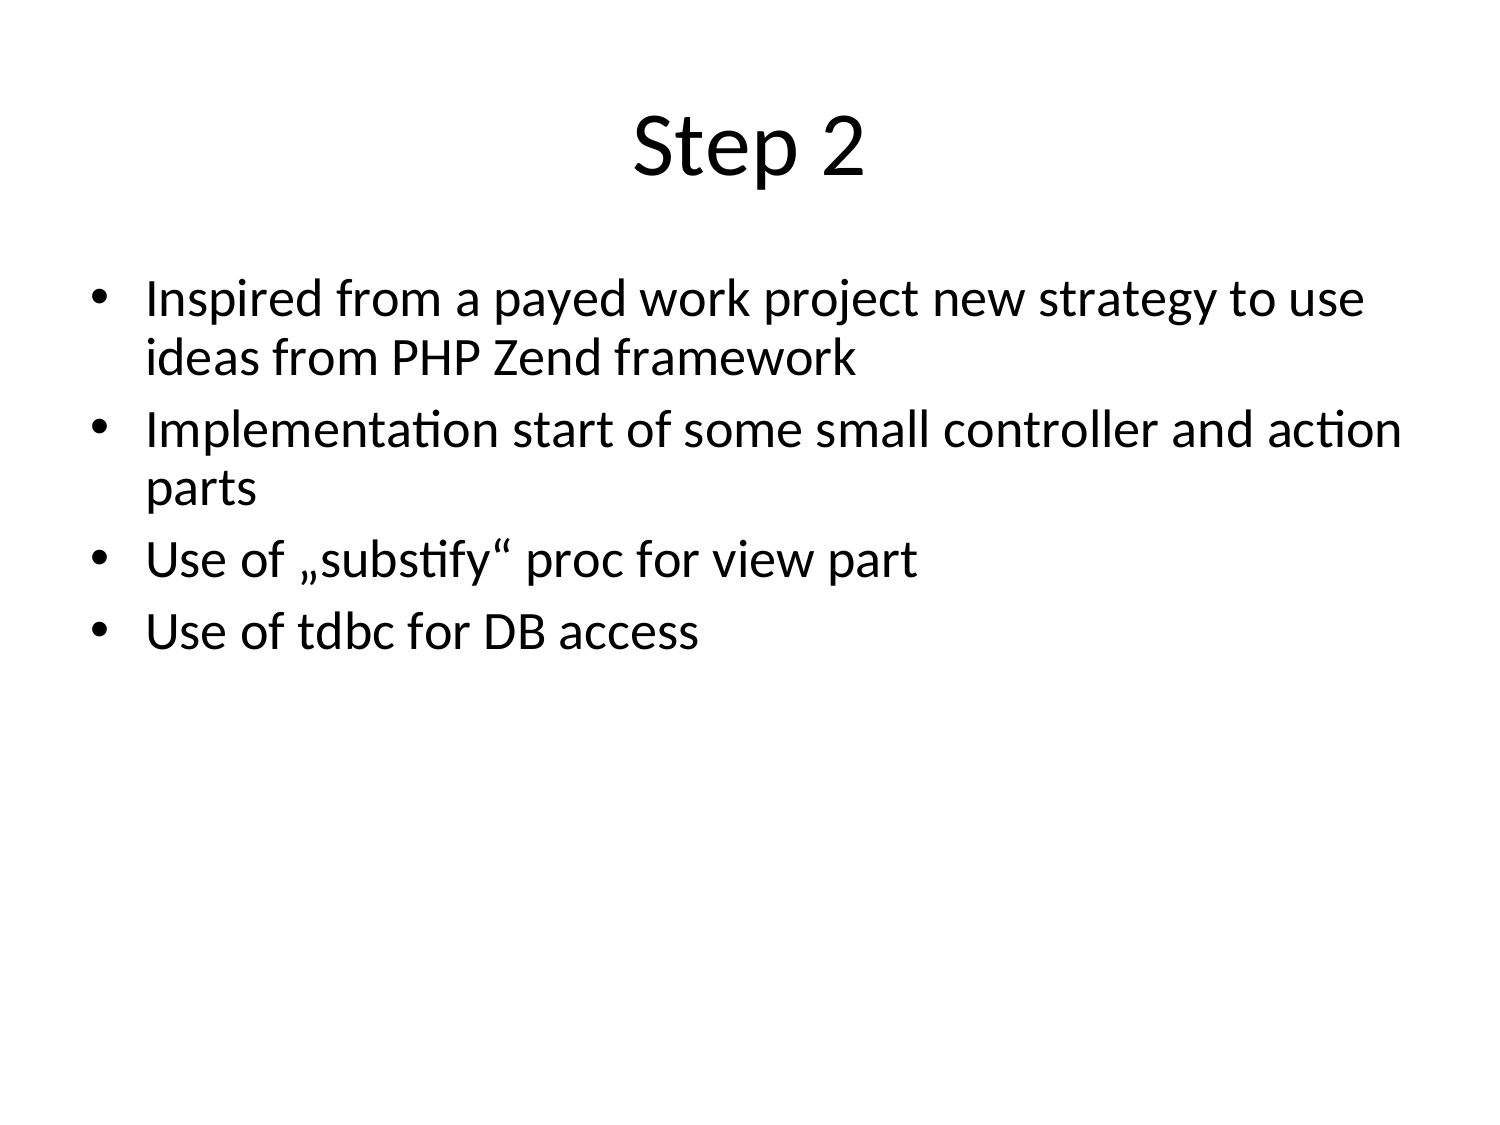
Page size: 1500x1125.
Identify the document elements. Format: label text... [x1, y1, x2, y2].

text_box Inspired from a payed work project new strategy to use ideas from PHP Zend framework Implementation start of some small controller and action parts Use of „substify“ proc for view part Use of tdbc for DB access [75, 262, 1426, 1101]
text_box Step 2‏ [75, 45, 1426, 233]
